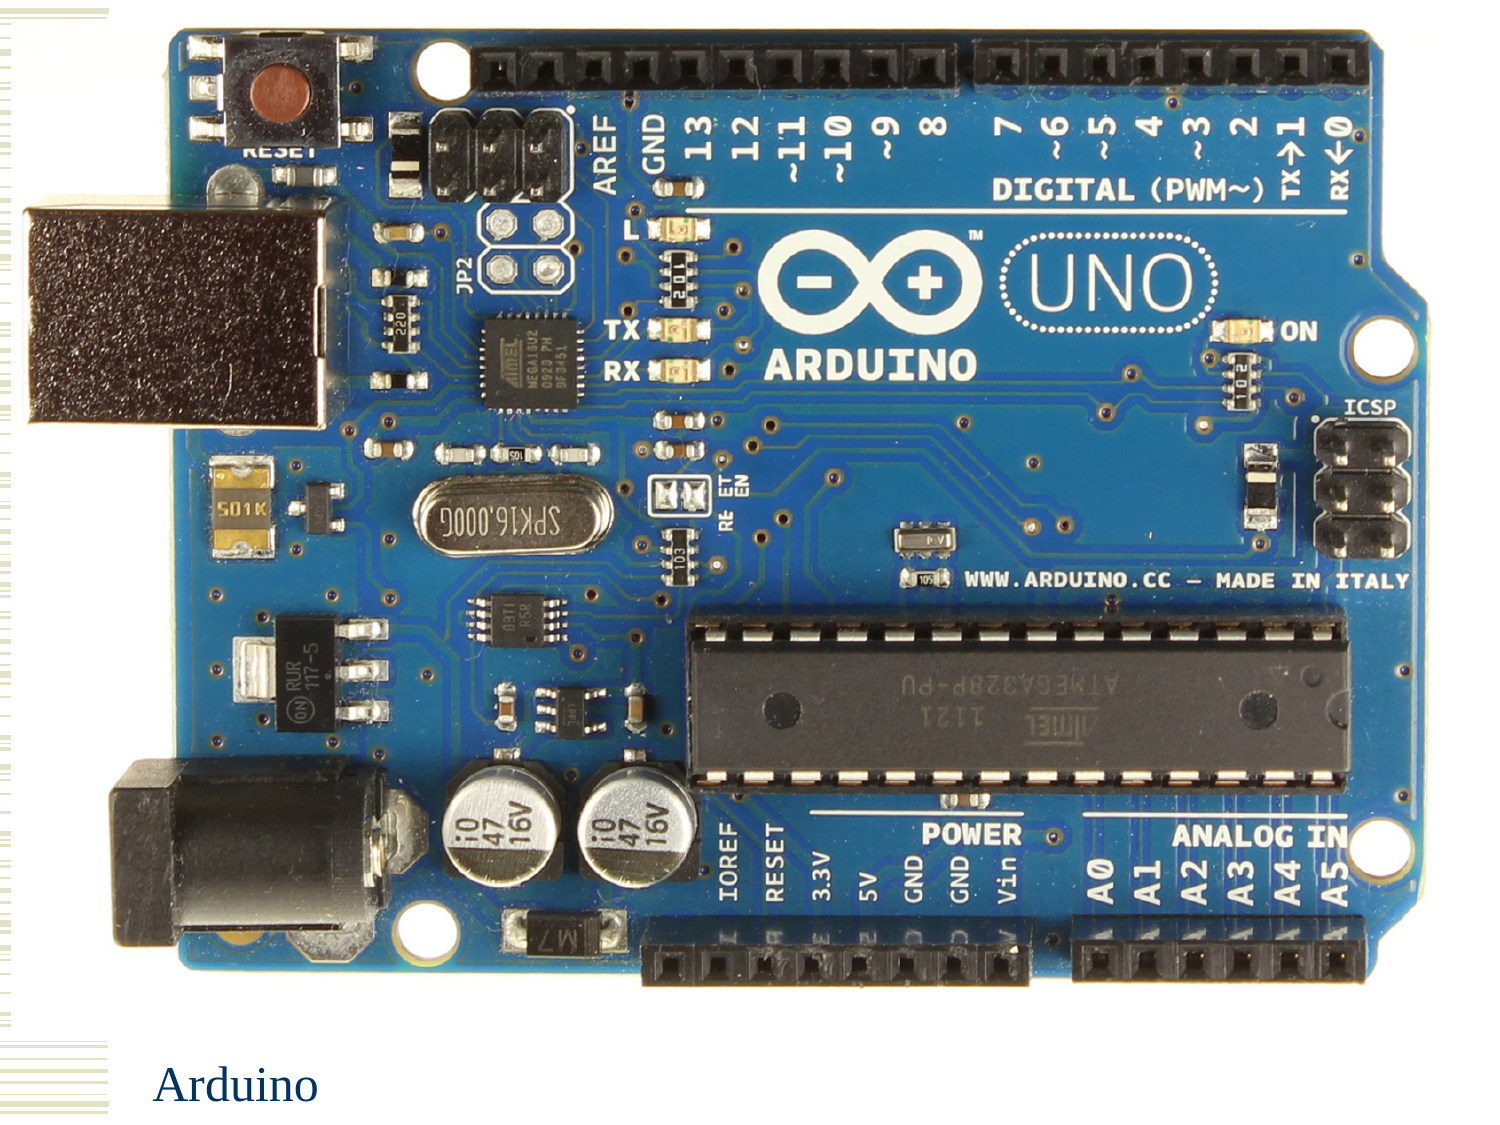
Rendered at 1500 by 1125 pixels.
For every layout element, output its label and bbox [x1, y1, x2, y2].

picture [11, 23, 1465, 1040]
